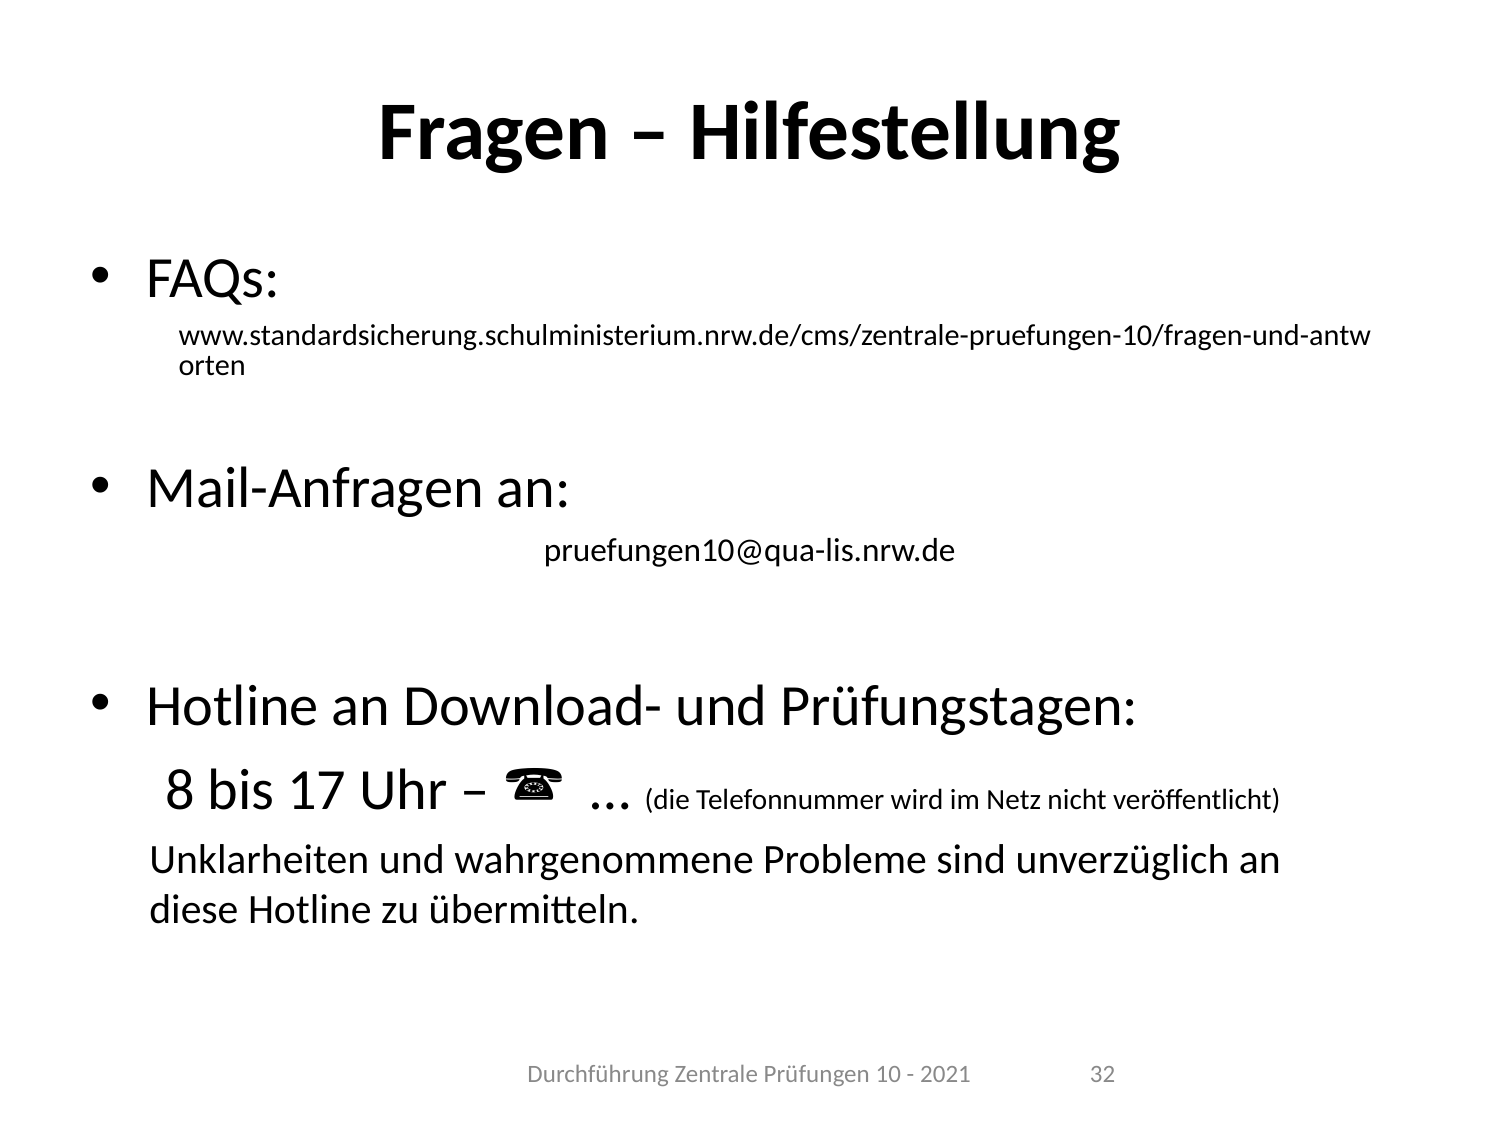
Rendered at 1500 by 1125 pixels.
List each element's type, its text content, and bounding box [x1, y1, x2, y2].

title Fragen – Hilfestellung [75, 45, 1426, 209]
list FAQs: www.standardsicherung.schulministerium.nrw.de/cms/zentrale-pruefungen-10/fragen-und-antworten Mail-Anfragen an: pruefungen10@qua-lis.nrw.de Hotline an Download- und Prüfungstagen: 8 bis 17 Uhr –  … (die Telefonnummer wird im Netz nicht veröffentlicht) Unklarheiten und wahrgenommene Probleme sind unverzüglich an diese Hotline zu übermitteln. [75, 231, 1426, 1005]
text_box 32 [1074, 1042, 1426, 1103]
text_box Durchführung Zentrale Prüfungen 10 - 2021 [512, 1042, 988, 1103]
